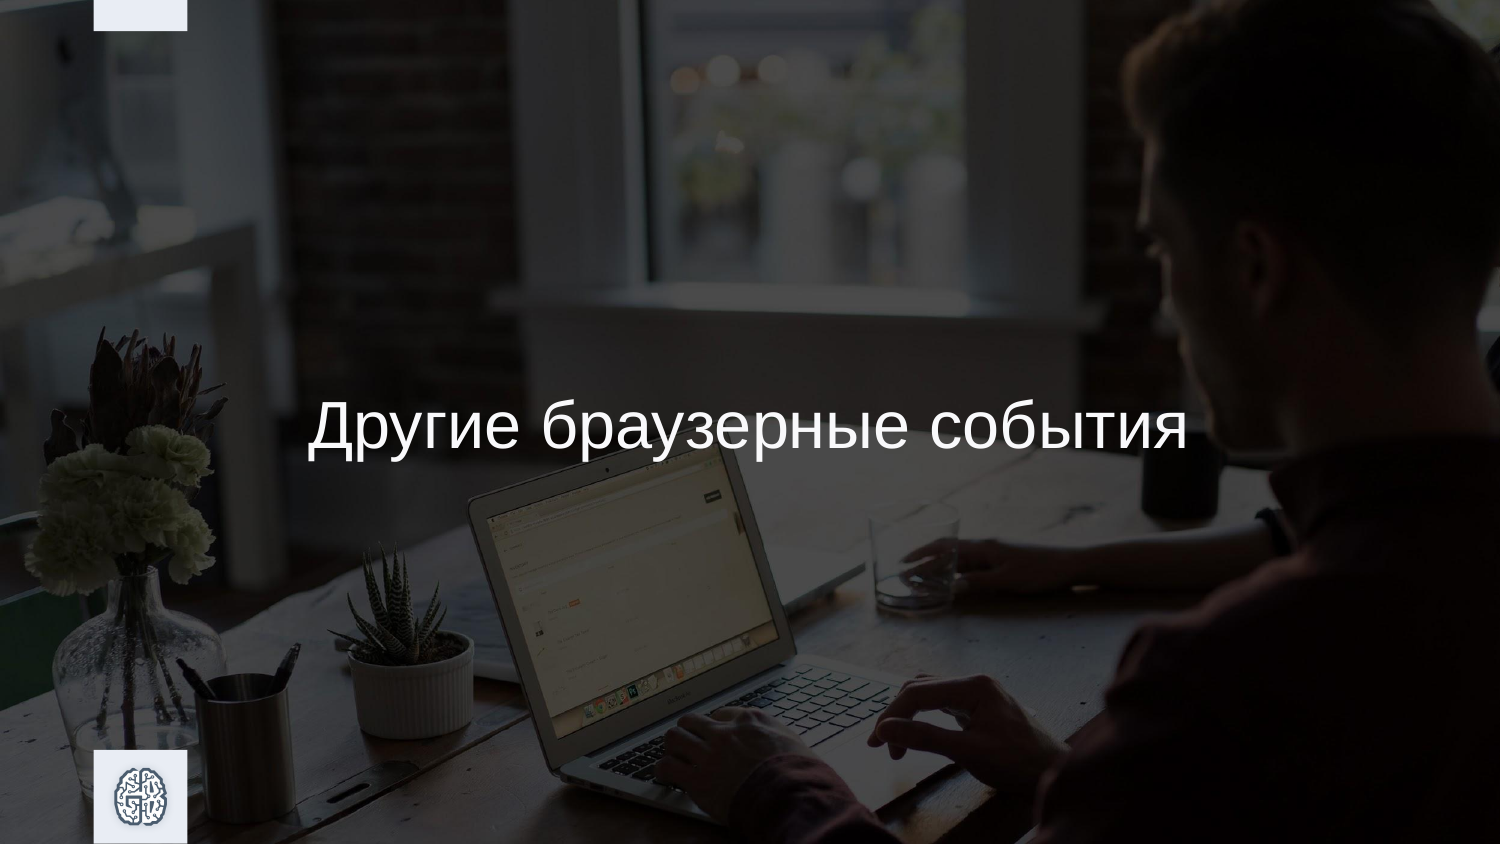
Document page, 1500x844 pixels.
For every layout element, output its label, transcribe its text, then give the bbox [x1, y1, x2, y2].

picture [106, 760, 175, 834]
text_box Другие браузерные события [187, 93, 1312, 750]
picture [0, 0, 1500, 844]
